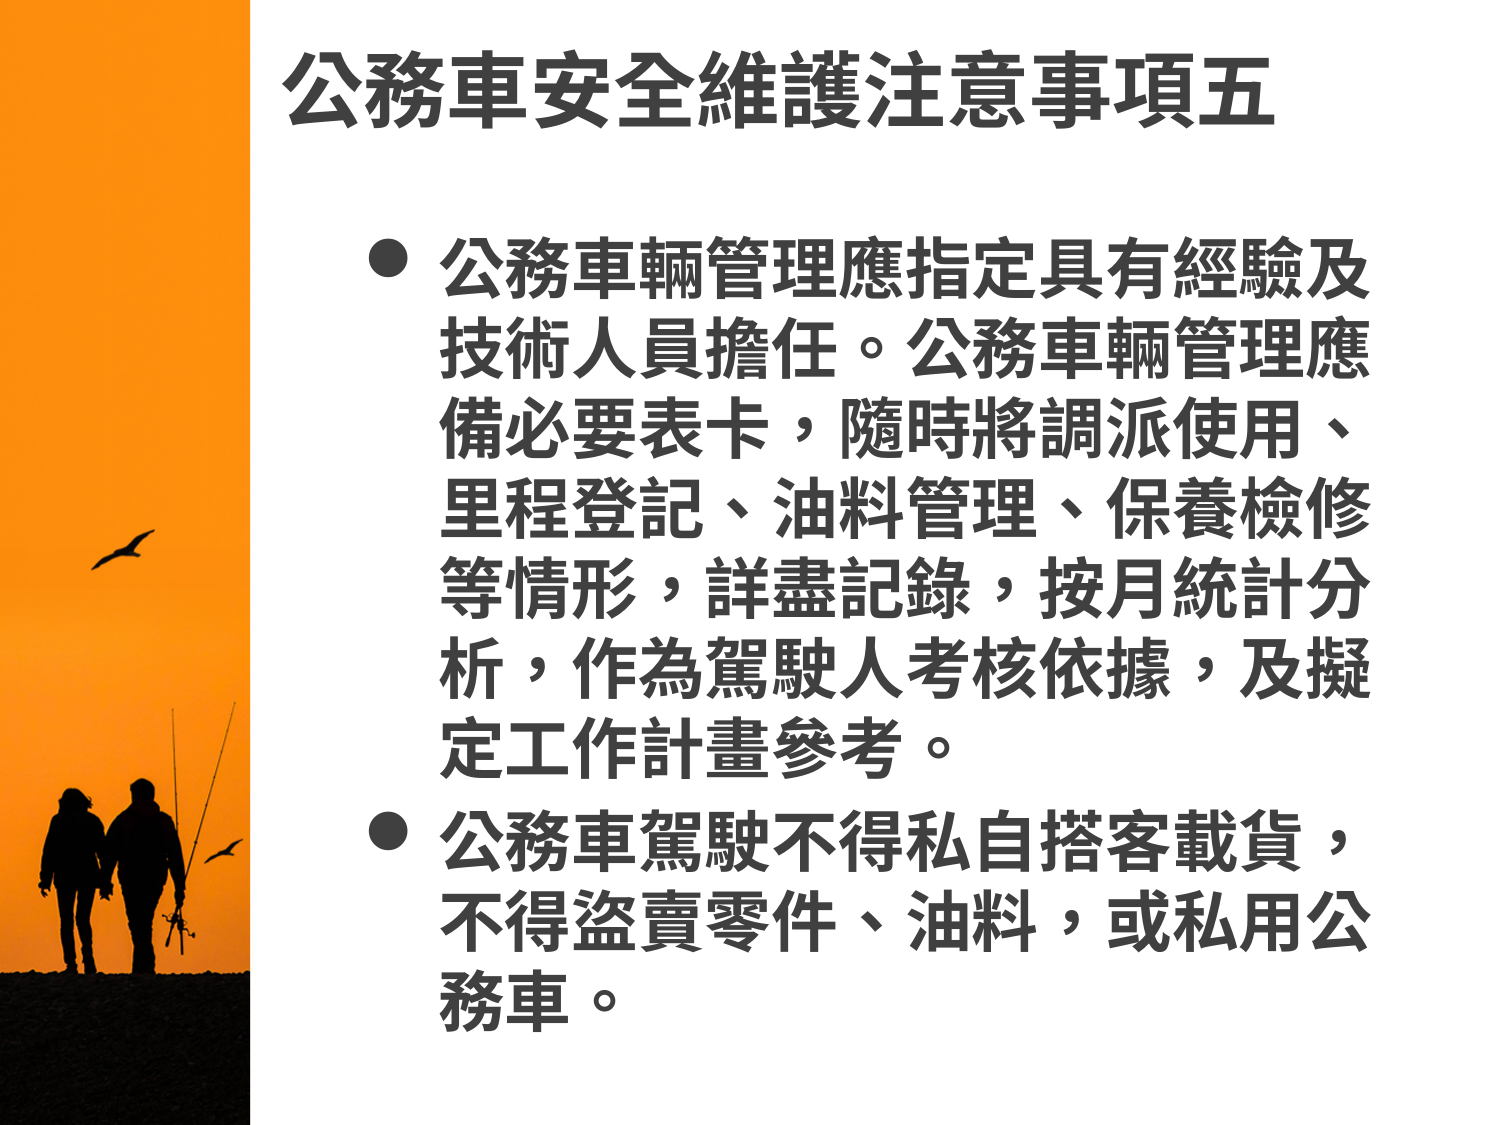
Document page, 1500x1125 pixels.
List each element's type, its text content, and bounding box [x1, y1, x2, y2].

picture [0, 0, 1500, 1125]
text_box 公務車輛管理應指定具有經驗及技術人員擔任。公務車輛管理應備必要表卡，隨時將調派使用、里程登記、油料管理、保養檢修等情形，詳盡記錄，按月統計分析，作為駕駛人考核依據，及擬定工作計畫參考。 公務車駕駛不得私自搭客載貨，不得盜賣零件、油料，或私用公務車。 [348, 208, 1425, 1059]
text_box 公務車安全維護注意事項五 [265, 0, 1500, 176]
